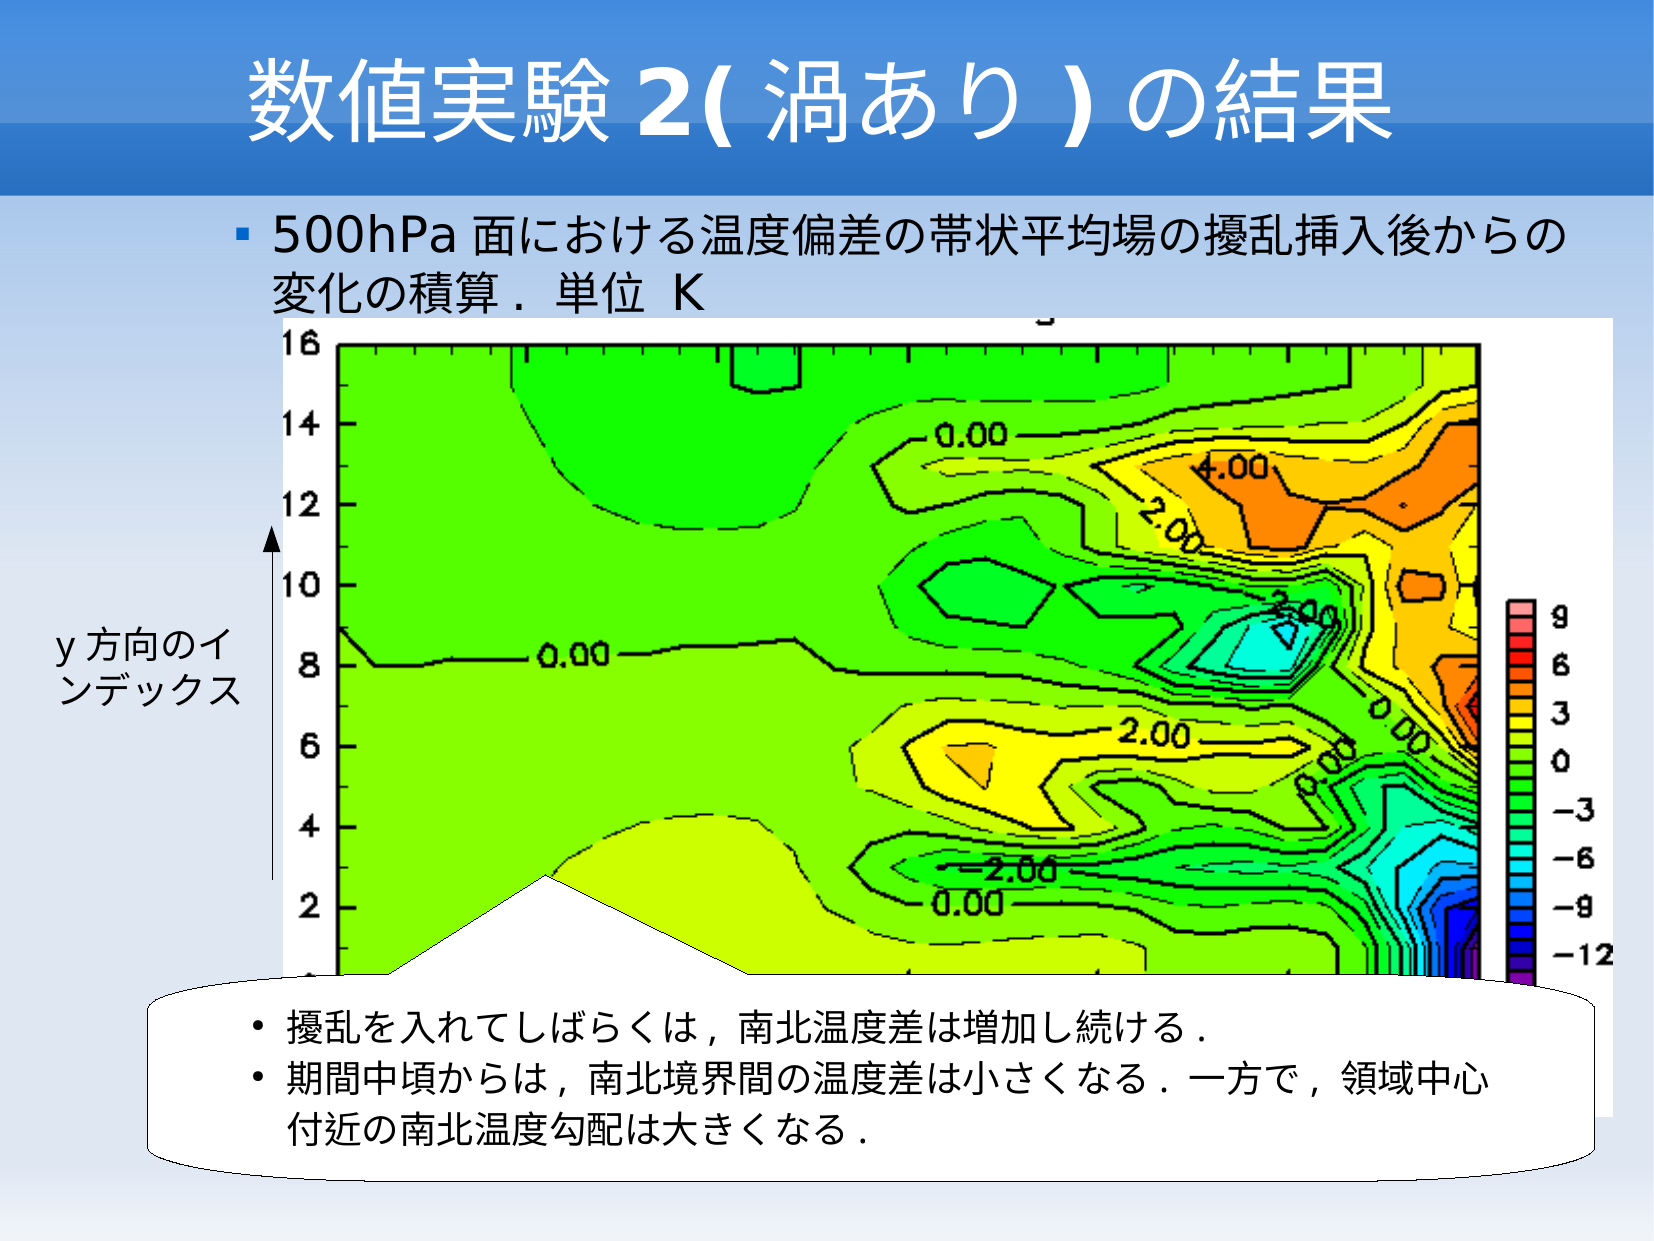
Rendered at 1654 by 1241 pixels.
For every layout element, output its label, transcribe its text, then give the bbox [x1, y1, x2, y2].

list 500hPa面における温度偏差の帯状平均場の擾乱挿入後からの変化の積算. 単位 K [59, 206, 1589, 1010]
title 数値実験2(渦あり)の結果 [76, 7, 1565, 200]
text_box y方向のインデックス [41, 610, 278, 804]
text_box 擾乱を入れてしばらくは, 南北温度差は増加し続ける. 期間中頃からは, 南北境界間の温度差は小さくなる. 一方で, 領域中心付近の南北温度勾配は大きくなる. [147, 874, 1595, 1182]
picture [0, 0, 1654, 1241]
